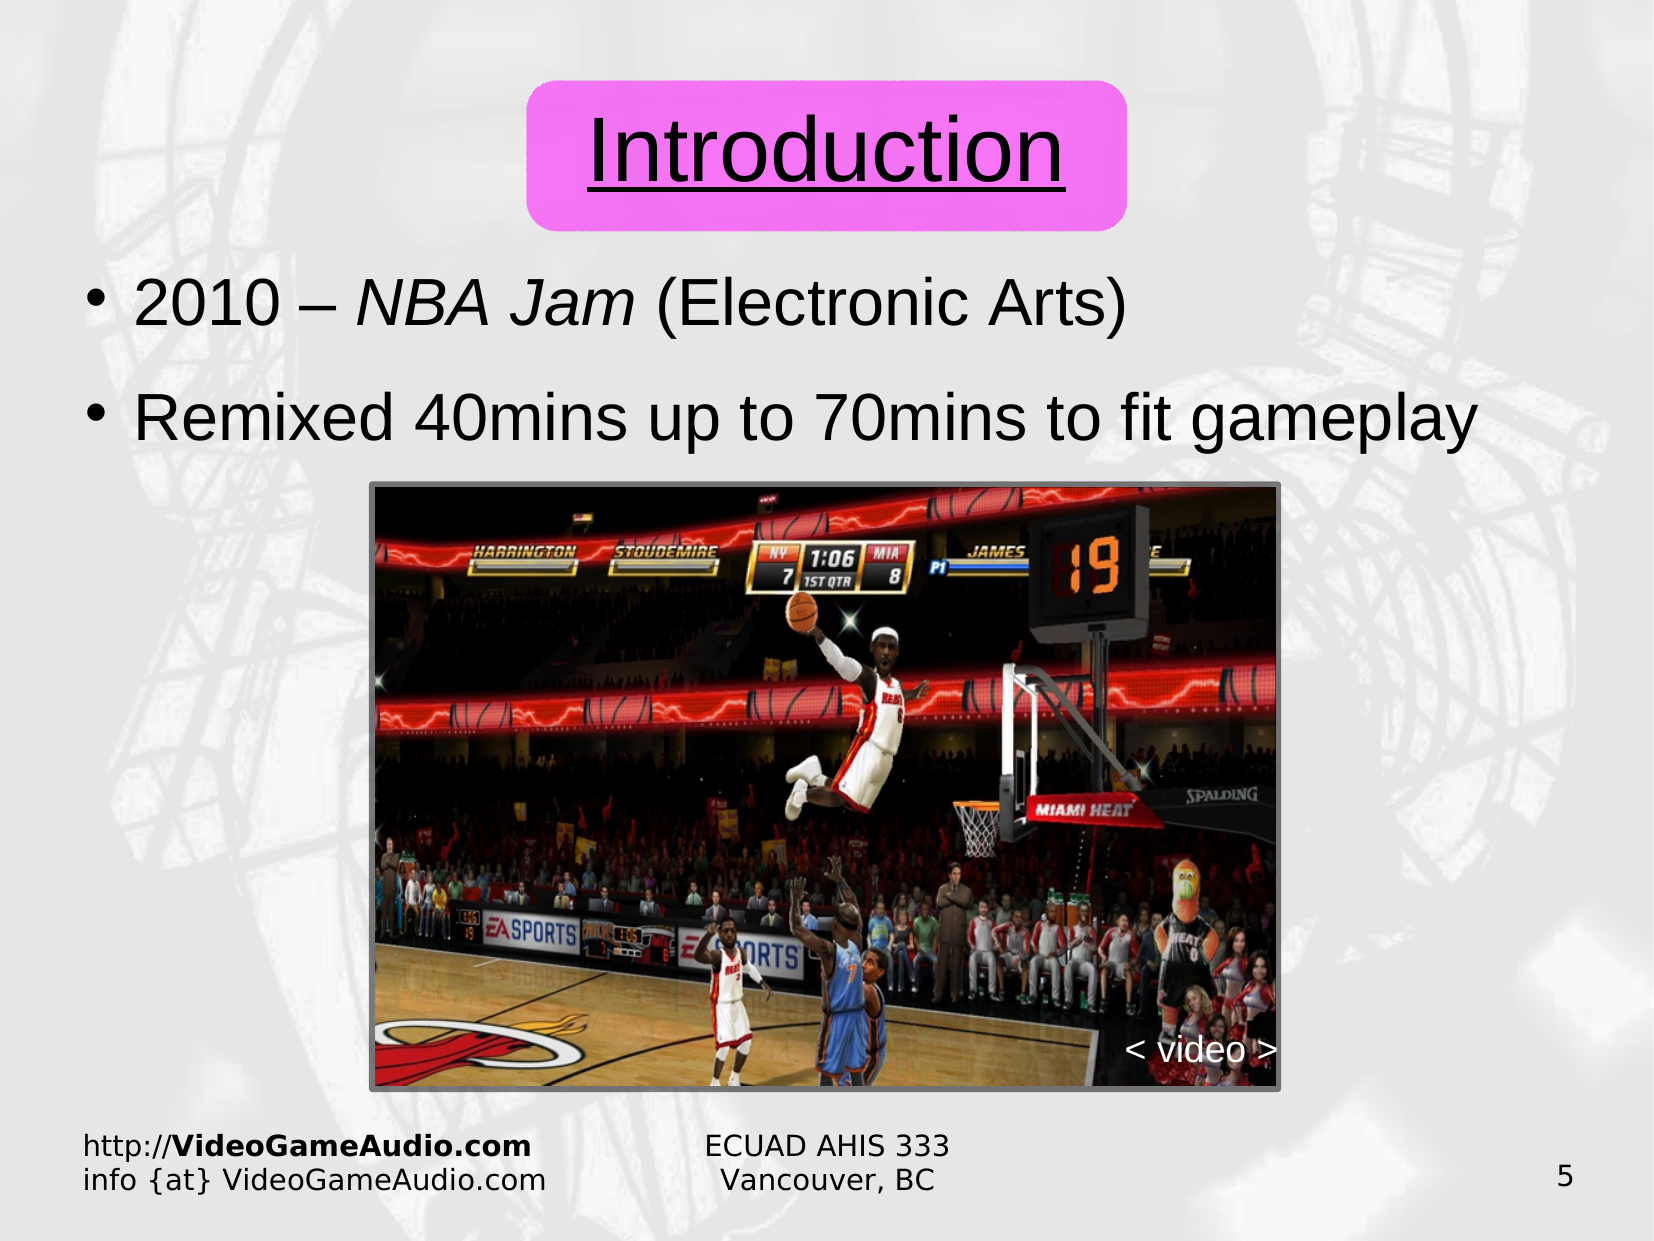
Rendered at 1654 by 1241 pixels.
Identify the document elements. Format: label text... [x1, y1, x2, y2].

text_box 2010 – NBA Jam (Electronic Arts) Remixed 40mins up to 70mins to fit gameplay [69, 262, 1584, 376]
picture [0, 0, 1654, 1241]
text_box < video > [1109, 1023, 1335, 1081]
title Introduction [82, 49, 1571, 257]
